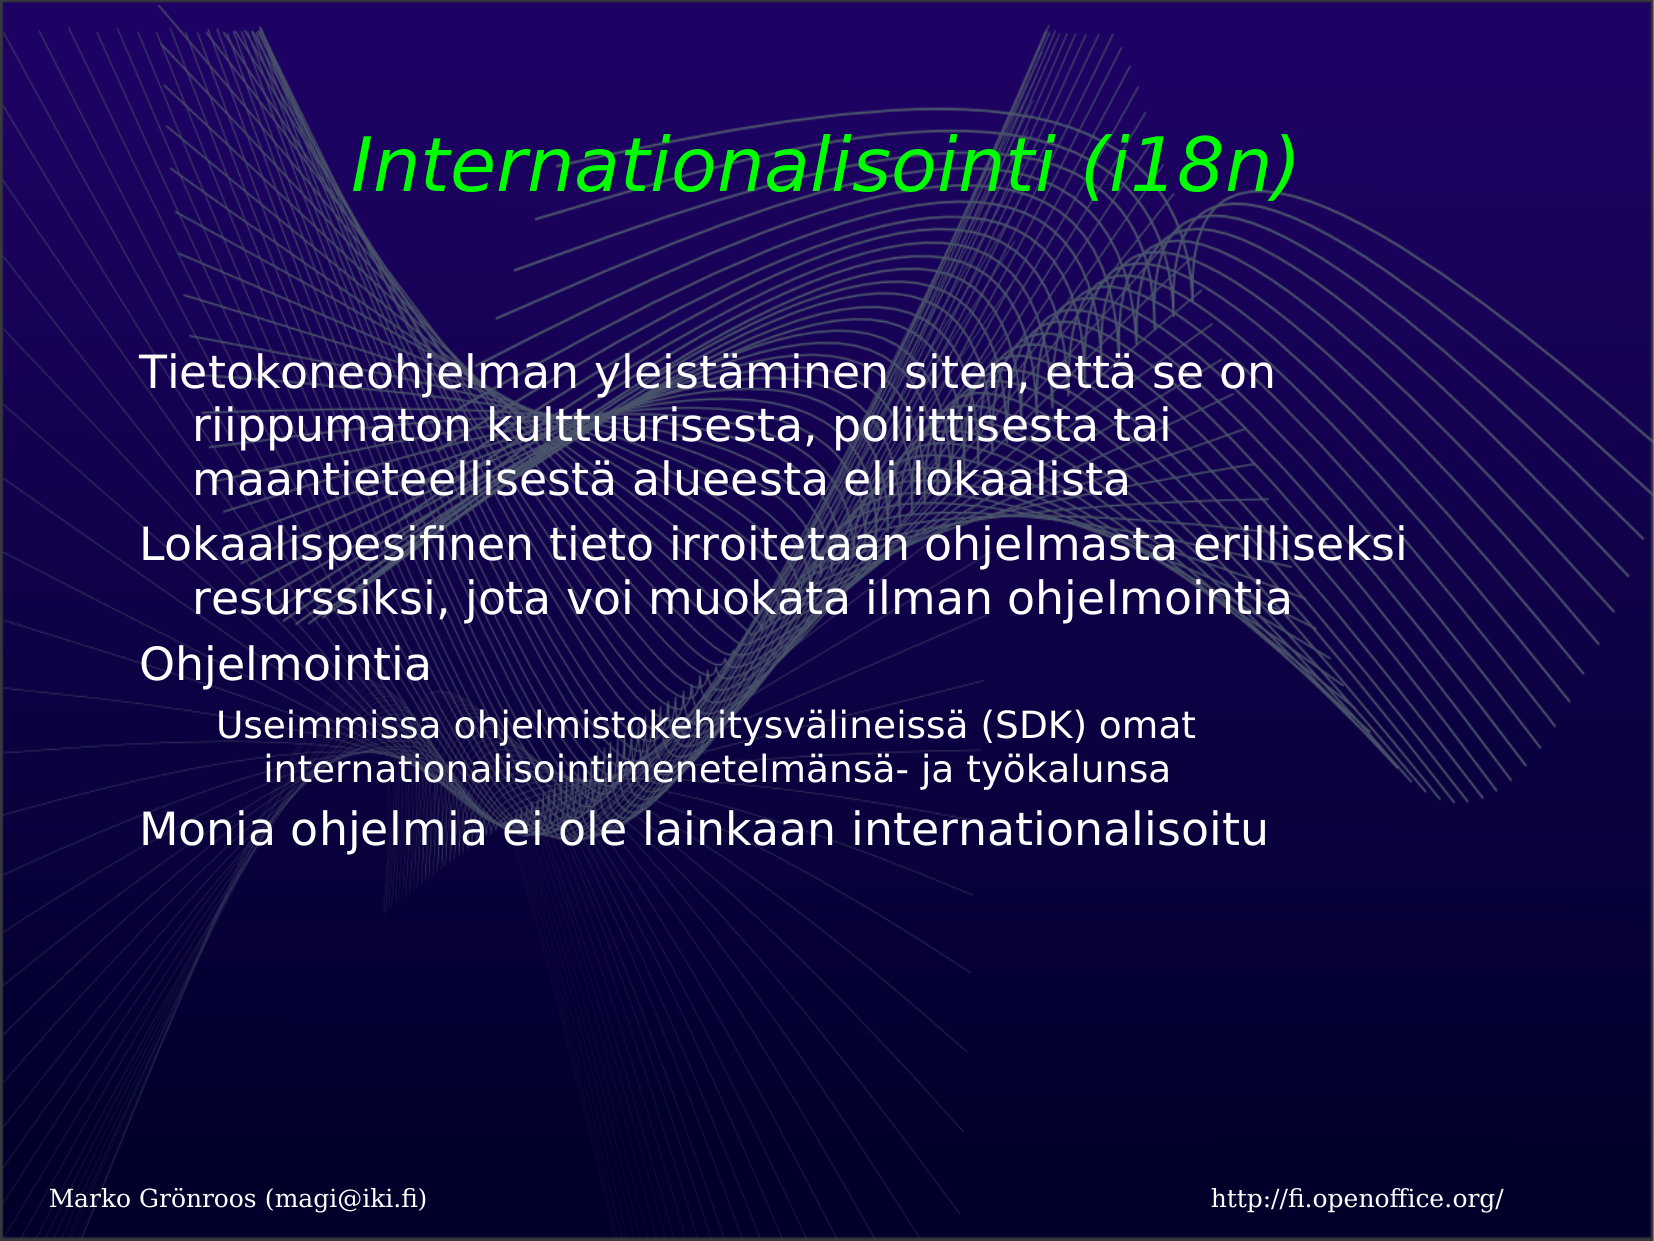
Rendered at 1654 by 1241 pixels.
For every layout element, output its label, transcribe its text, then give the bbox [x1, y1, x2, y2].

title Internationalisointi (i18n) [121, 61, 1534, 269]
list Tietokoneohjelman yleistäminen siten, että se on riippumaton kulttuurisesta, poliittisesta tai maantieteellisestä alueesta eli lokaalista Lokaalispesifinen tieto irroitetaan ohjelmasta erilliseksi resurssiksi, jota voi muokata ilman ohjelmointia Ohjelmointia Useimmissa ohjelmistokehitysvälineissä (SDK) omat internationalisointimenetelmänsä- ja työkalunsa Monia ohjelmia ei ole lainkaan internationalisoitu [121, 345, 1561, 1156]
picture [0, 0, 1654, 1241]
